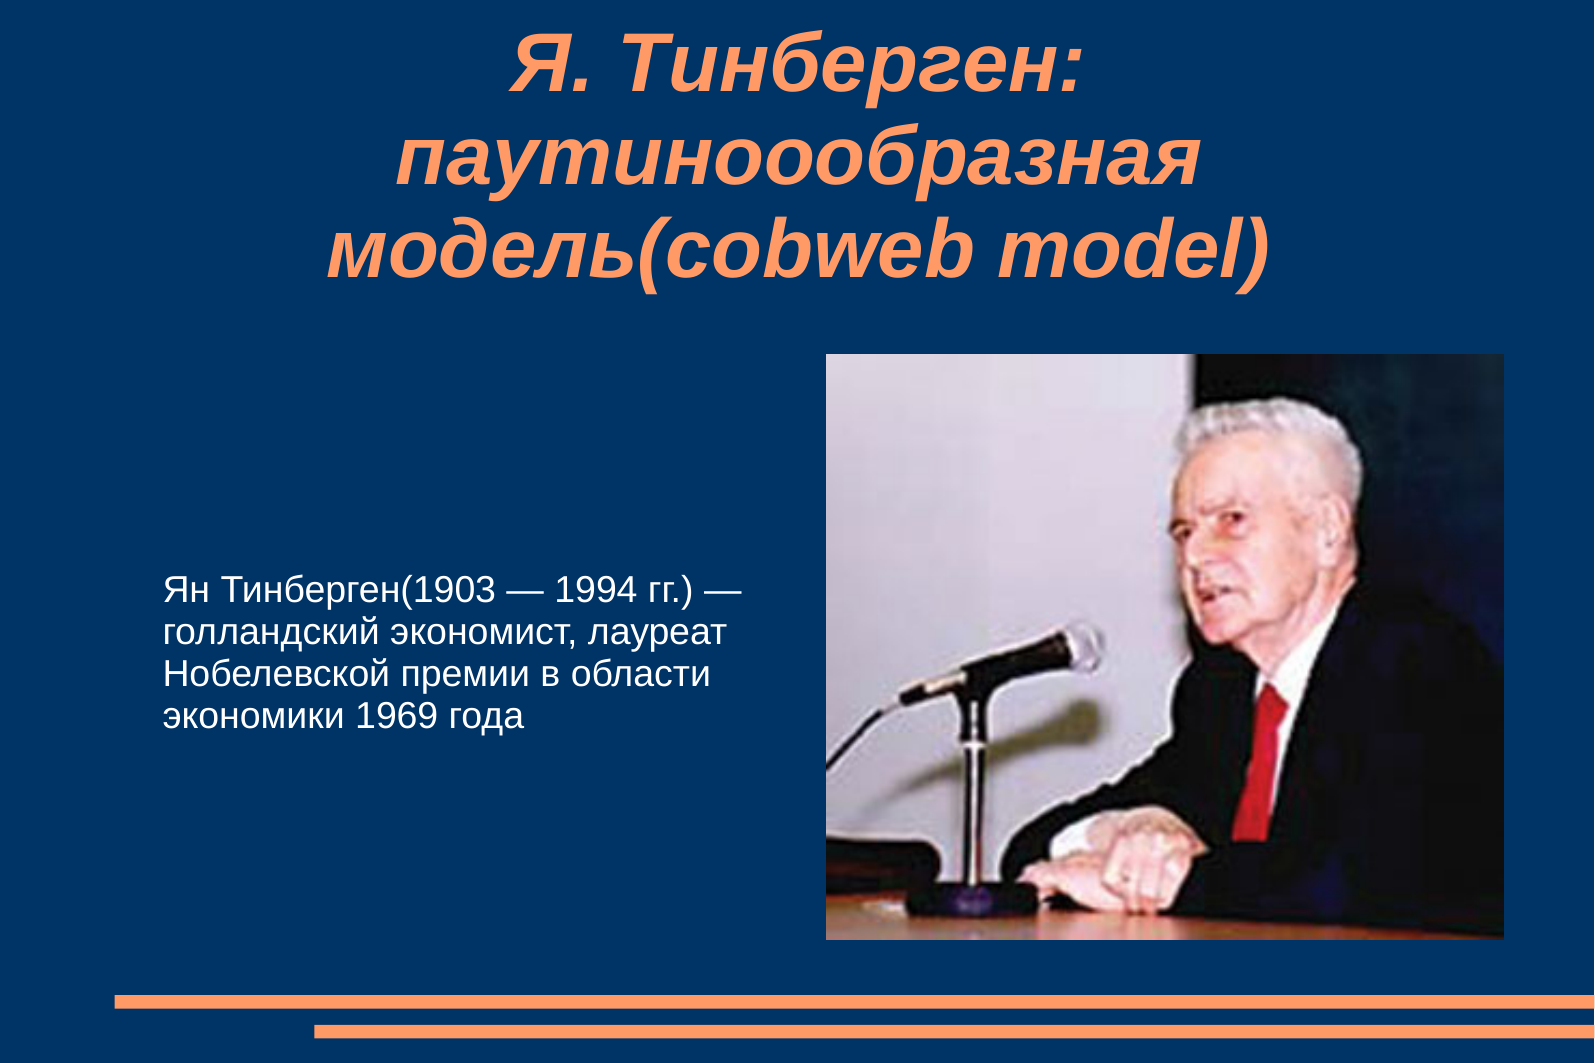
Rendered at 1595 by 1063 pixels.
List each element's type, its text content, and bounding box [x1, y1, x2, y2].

text_box Ян Тинберген(1903 — 1994 гг.) — голландский экономист, лауреат Нобелевской премии в области экономики 1969 года [147, 561, 768, 745]
picture [826, 354, 1504, 940]
title Я. Тинберген: паутиноообразная модель(cobweb model) [118, 16, 1480, 296]
